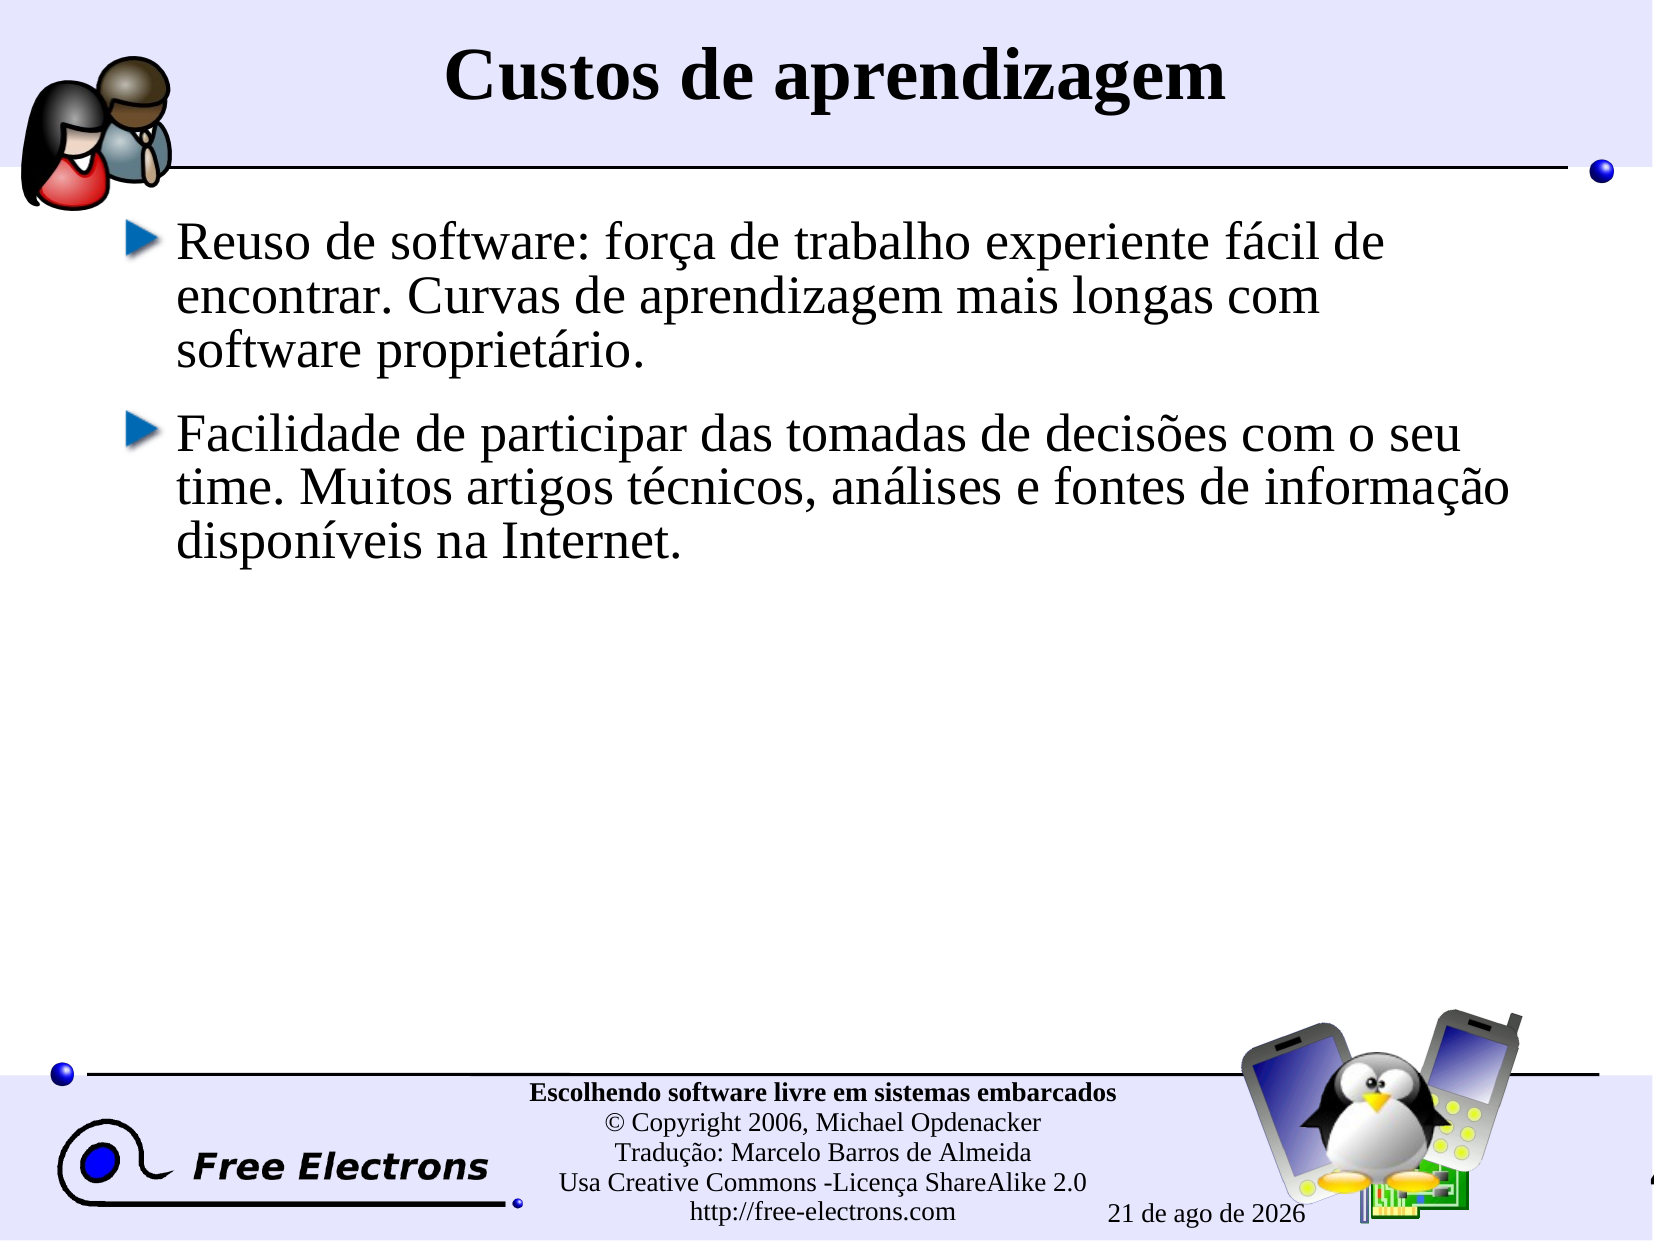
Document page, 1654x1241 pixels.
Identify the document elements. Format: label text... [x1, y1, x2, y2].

picture [50, 1108, 527, 1216]
picture [1231, 1008, 1537, 1241]
title Custos de aprendizagem [33, 25, 1603, 124]
list Reuso de software: força de trabalho experiente fácil de encontrar. Curvas de aprendizagem mais longas com software proprietário. Facilidade de participar das tomadas de decisões com o seu time. Muitos artigos técnicos, análises e fontes de informação disponíveis na Internet. [105, 216, 1518, 1067]
picture [21, 56, 172, 211]
